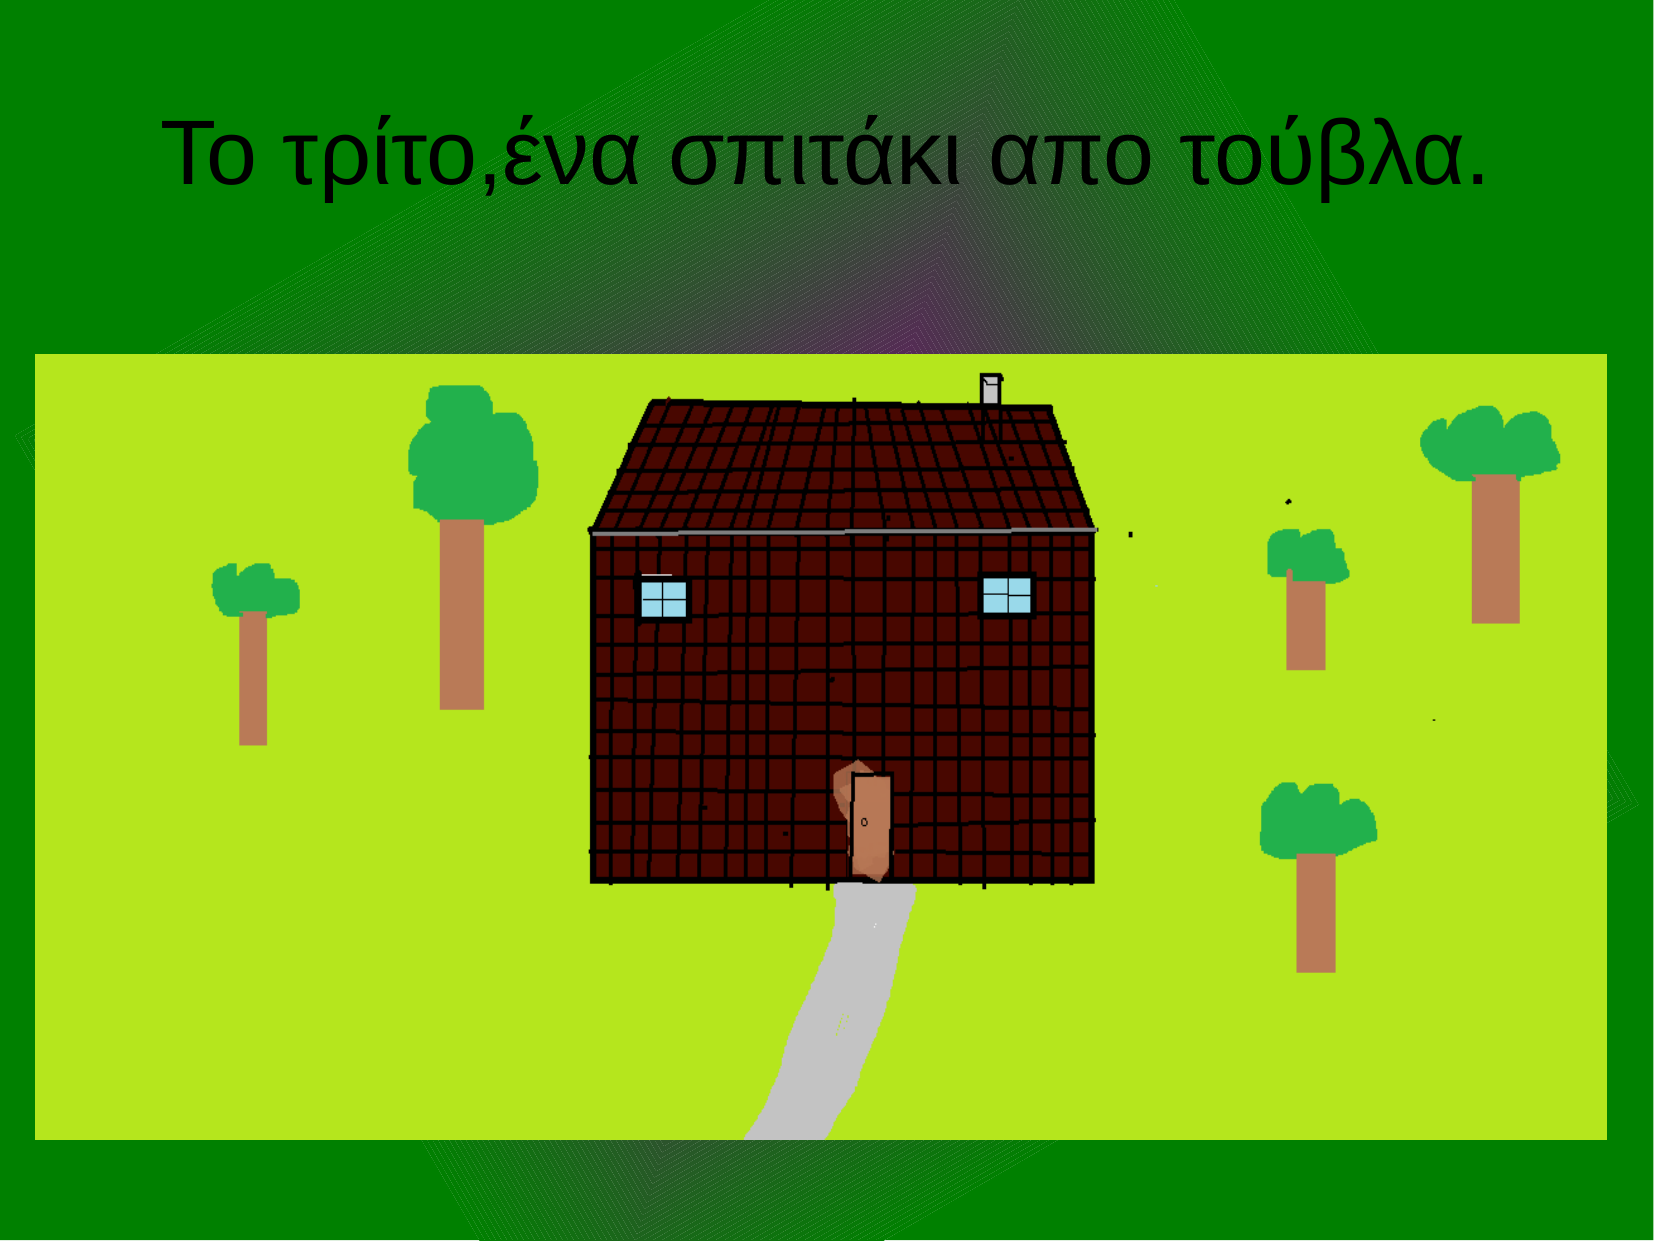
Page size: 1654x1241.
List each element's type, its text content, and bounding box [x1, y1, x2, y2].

picture [35, 354, 1607, 1140]
title Το τρίτο,ένα σπιτάκι απο τούβλα. [82, 49, 1571, 257]
